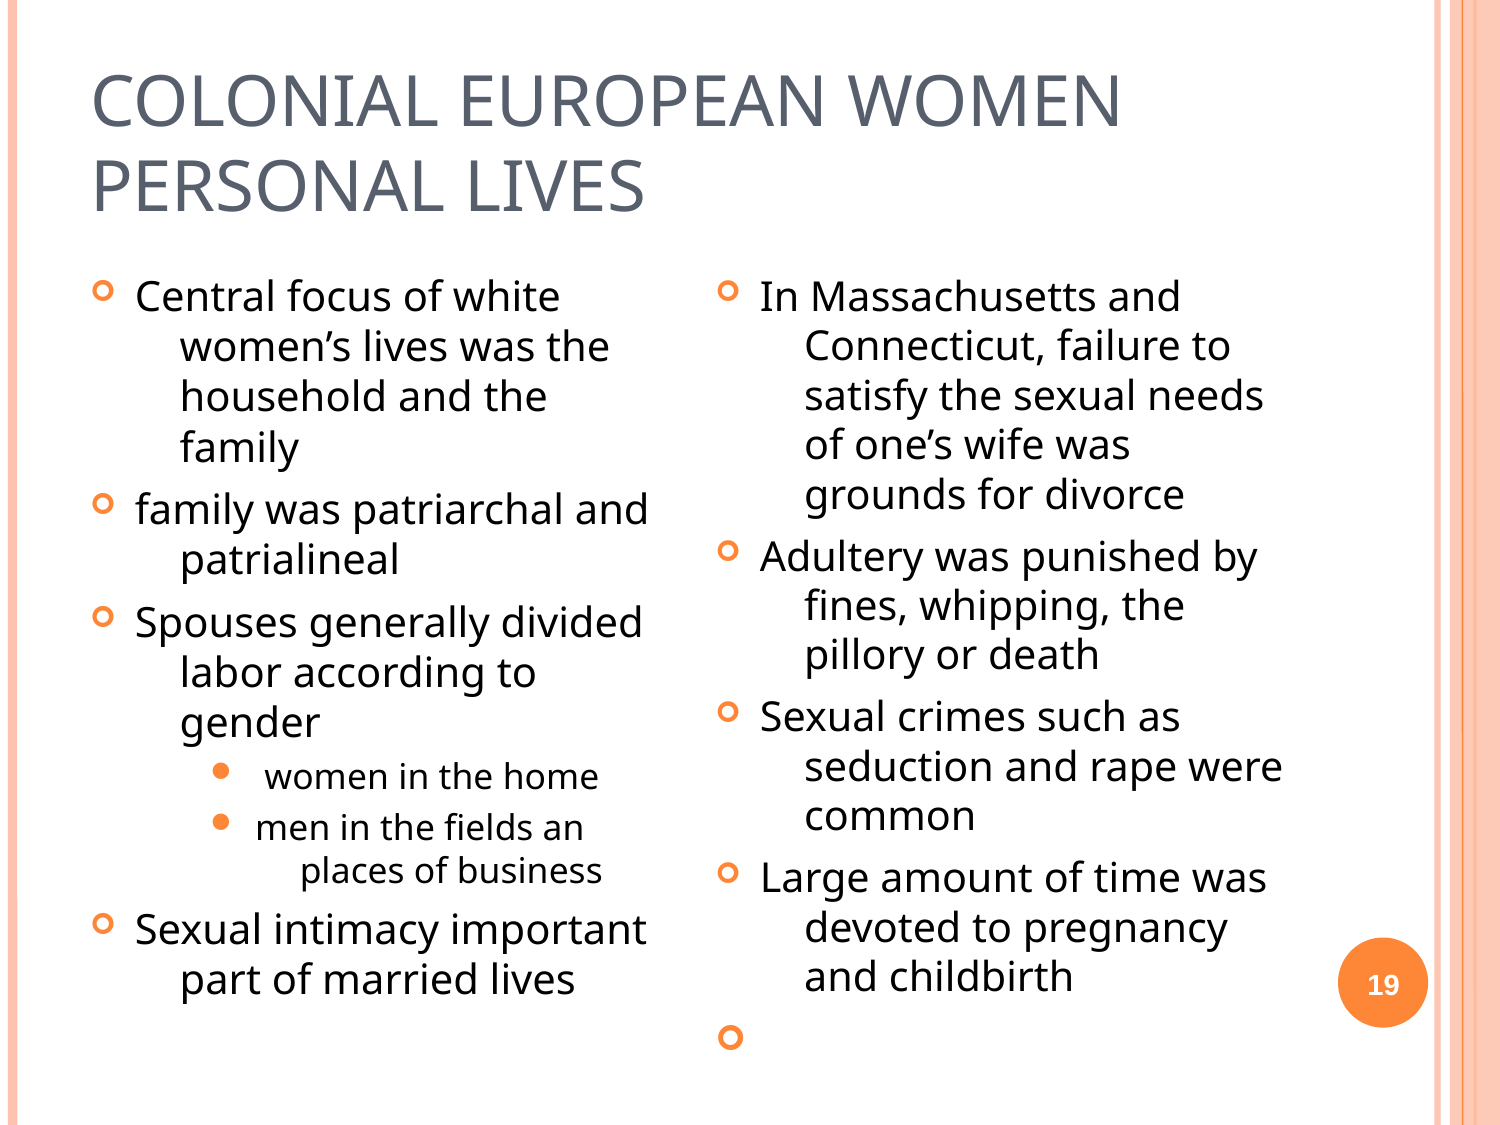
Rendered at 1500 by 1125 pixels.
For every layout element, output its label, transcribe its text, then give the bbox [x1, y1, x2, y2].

list Central focus of white women’s lives was the household and the family family was patriarchal and patrialineal Spouses generally divided labor according to gender women in the home men in the fields an places of business Sexual intimacy important part of married lives [75, 262, 676, 1013]
text_box [1333, 940, 1434, 1027]
title Colonial European Women Personal Lives [75, 45, 1300, 233]
list In Massachusetts and Connecticut, failure to satisfy the sexual needs of one’s wife was grounds for divorce Adultery was punished by fines, whipping, the pillory or death Sexual crimes such as seduction and rape were common Large amount of time was devoted to pregnancy and childbirth [700, 262, 1301, 1013]
